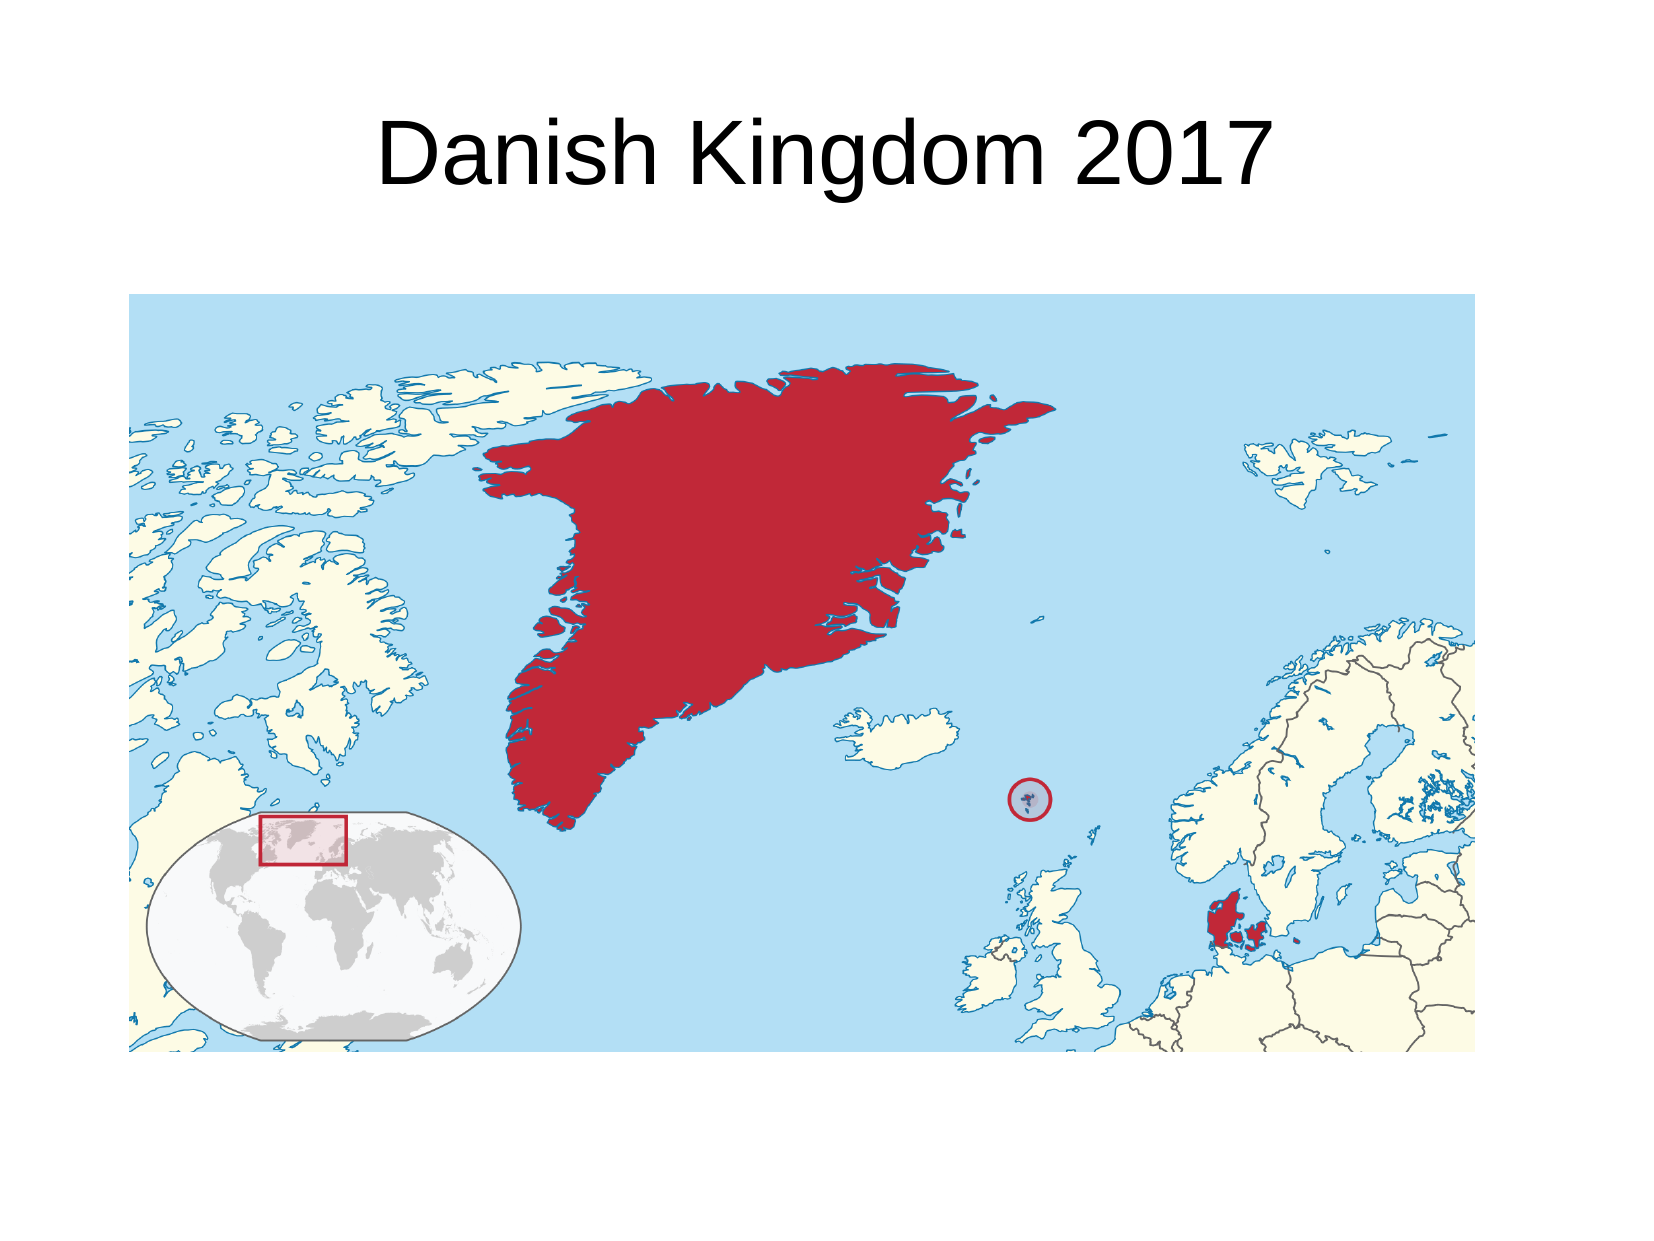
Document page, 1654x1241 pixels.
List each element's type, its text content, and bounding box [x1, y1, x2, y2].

title Danish Kingdom 2017 [82, 49, 1571, 257]
picture [129, 294, 1475, 1052]
